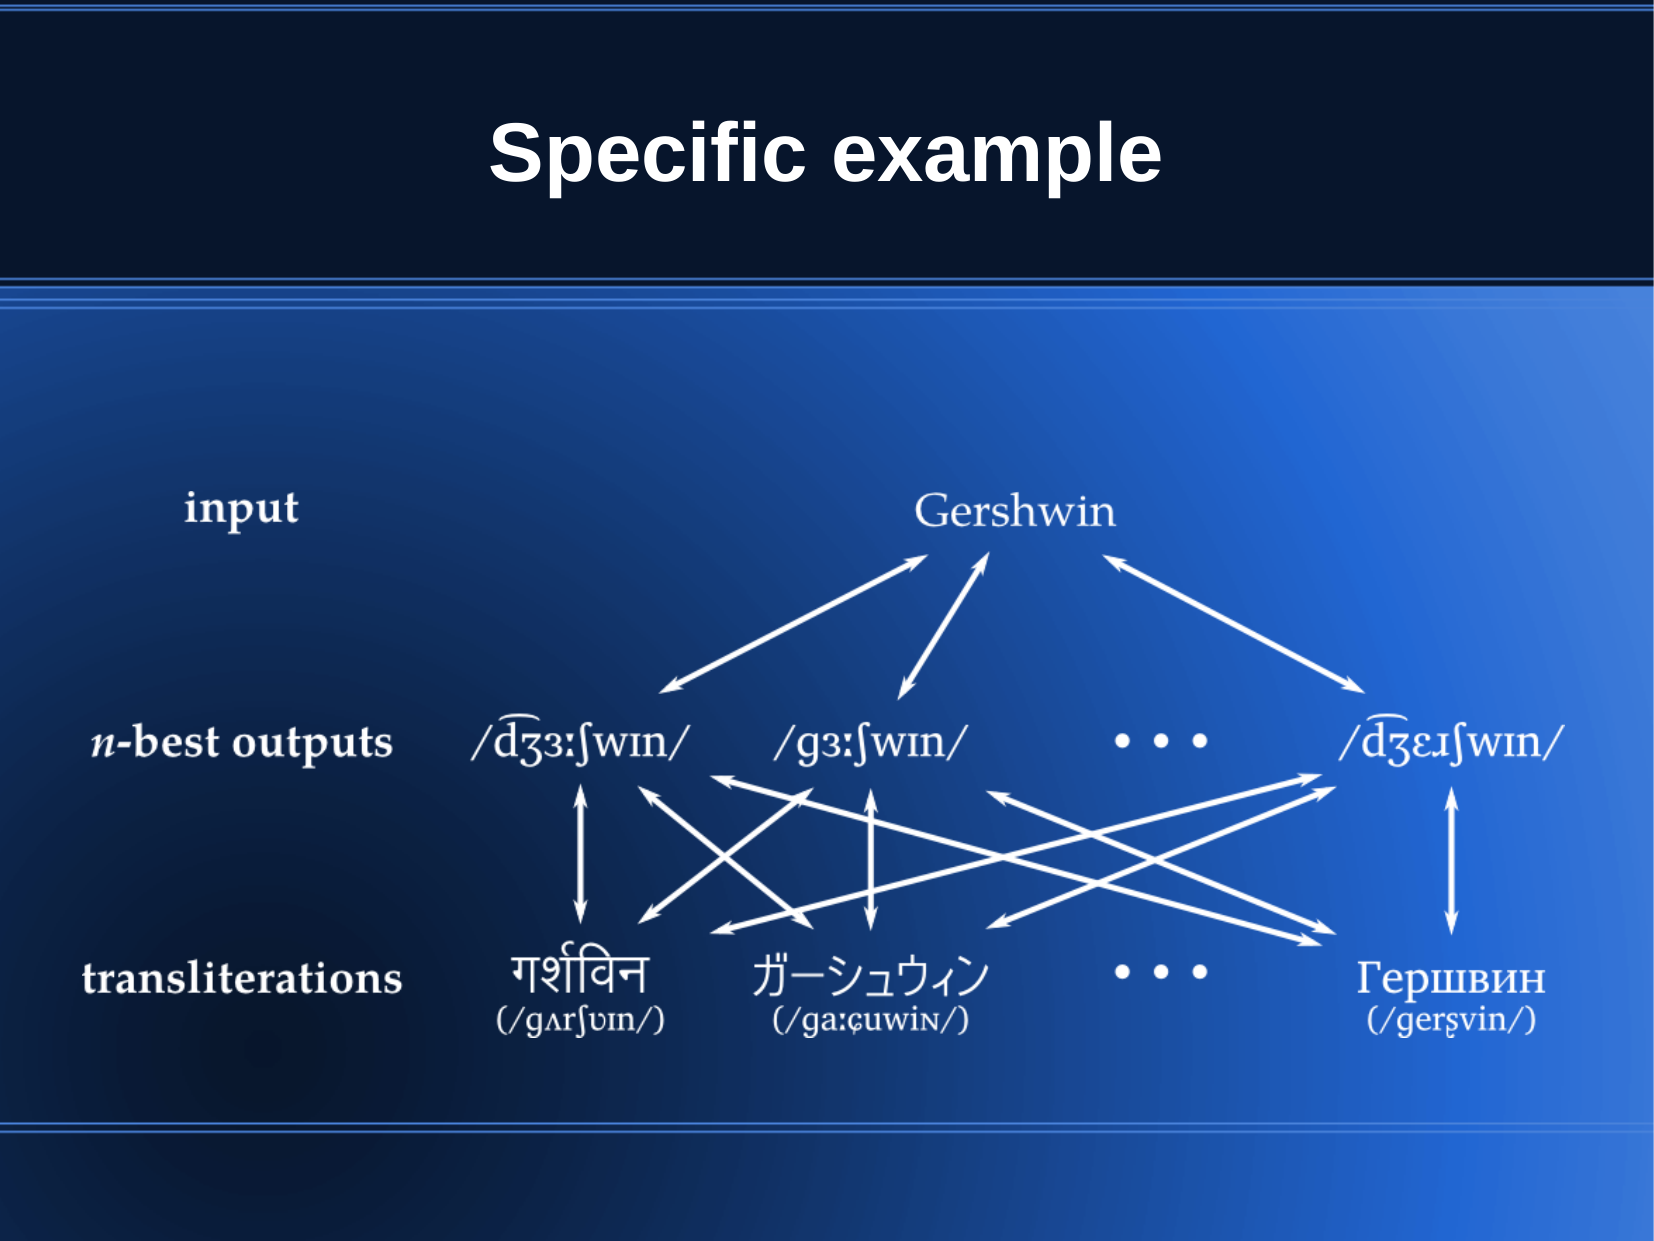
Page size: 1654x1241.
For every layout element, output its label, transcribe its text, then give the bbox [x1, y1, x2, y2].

picture [0, 0, 1654, 1241]
title Specific example [82, 49, 1571, 257]
